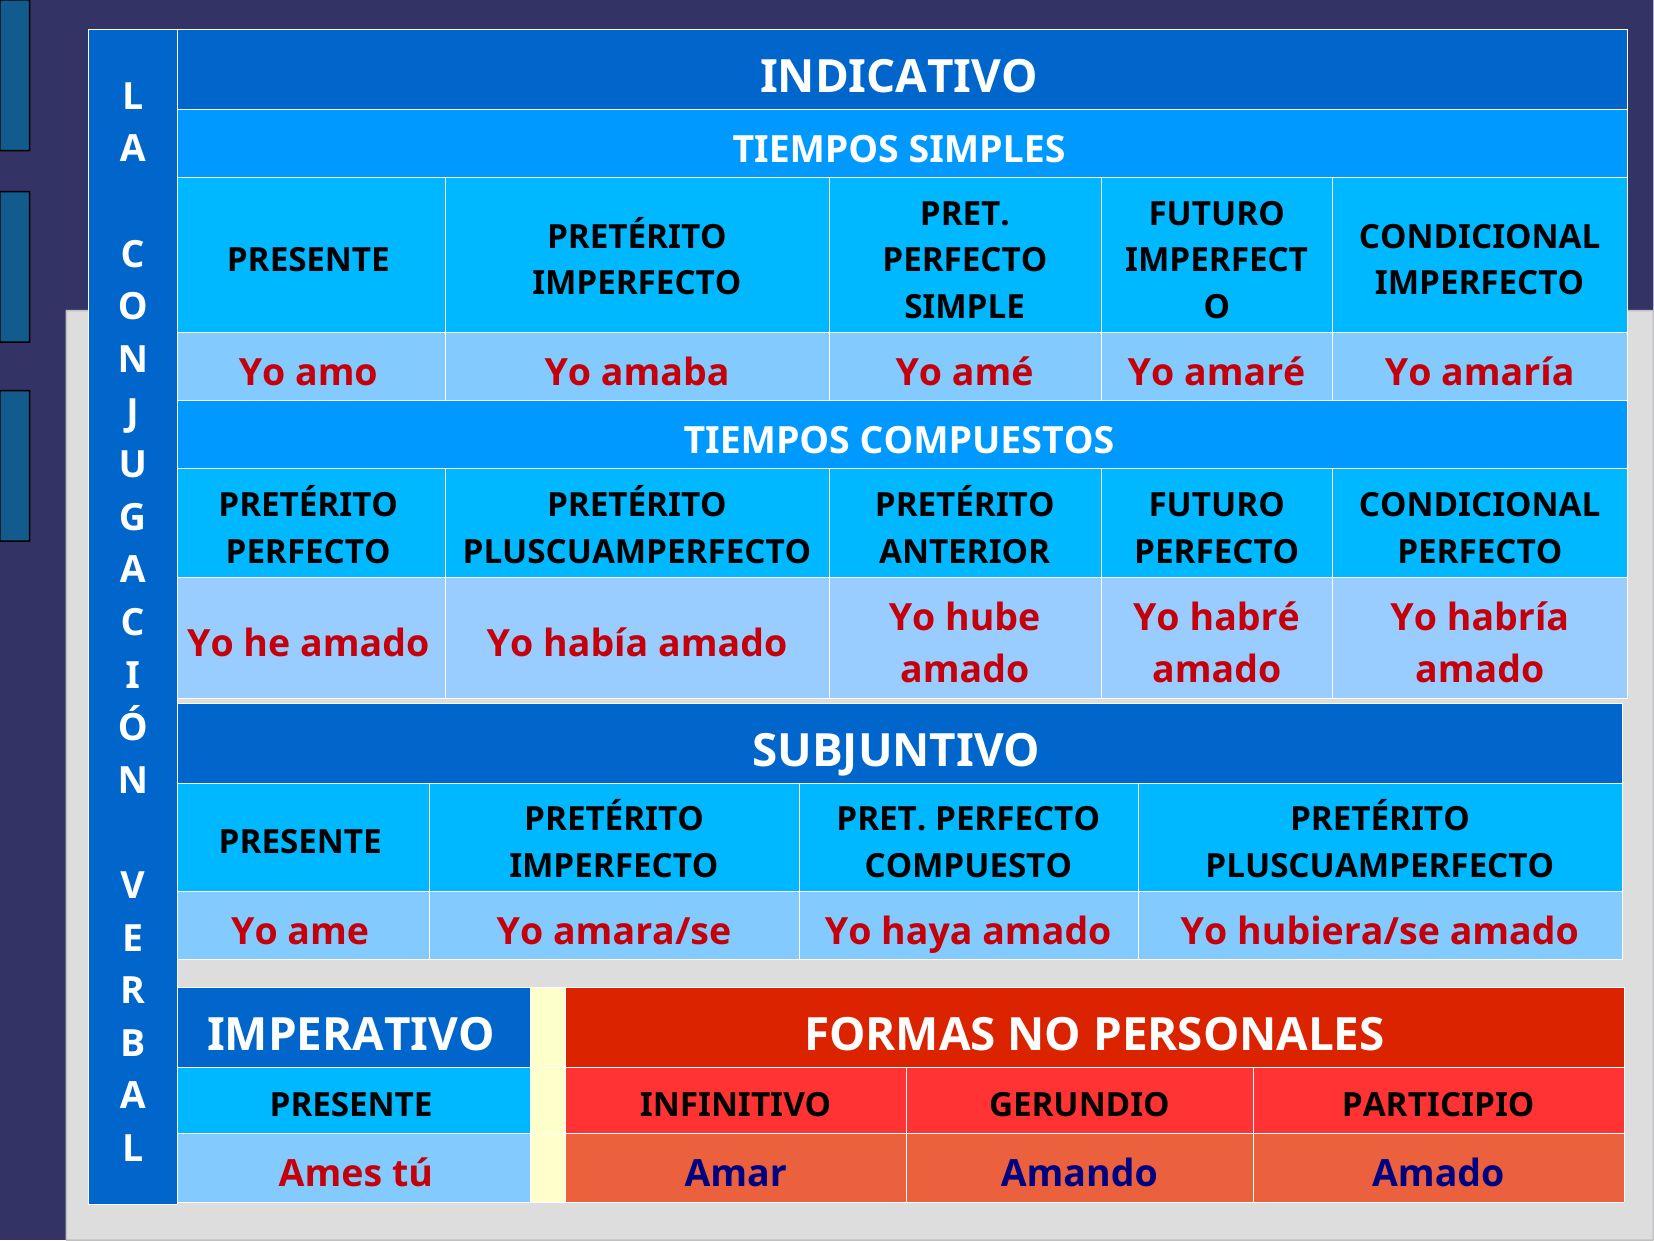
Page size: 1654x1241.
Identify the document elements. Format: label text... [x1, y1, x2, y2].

table_cell Yo hubiera/se amado [1139, 892, 1622, 959]
table_cell PRETÉRITO IMPERFECTO [430, 784, 799, 891]
table_cell Yo amara/se [430, 892, 799, 959]
table_cell PRETÉRITO PLUSCUAMPERFECTO [446, 469, 829, 577]
table_cell PRETÉRITO PLUSCUAMPERFECTO [1139, 784, 1622, 891]
table_cell PRET. PERFECTO SIMPLE [830, 178, 1101, 332]
table_cell PRETÉRITO IMPERFECTO [446, 178, 829, 332]
table_header INDICATIVO [178, 30, 1627, 109]
table_cell INFINITIVO [566, 1068, 906, 1133]
table_header [531, 988, 565, 1067]
table_cell Yo había amado [446, 578, 829, 698]
table_cell CONDICIONAL IMPERFECTO [1333, 178, 1627, 332]
table_cell FUTURO PERFECTO [1102, 469, 1332, 577]
table_cell Yo hube amado [830, 578, 1101, 698]
table_cell TIEMPOS SIMPLES [178, 110, 1627, 177]
table_cell GERUNDIO [907, 1068, 1253, 1133]
table_cell Yo habría amado [1333, 578, 1627, 698]
table_cell Amar [566, 1134, 906, 1202]
table_cell Yo amaría [1333, 333, 1627, 400]
table_cell Amado [1254, 1134, 1624, 1202]
table_header IMPERATIVO [178, 988, 530, 1067]
table_cell PRETÉRITO PERFECTO [178, 469, 445, 577]
table_header FORMAS NO PERSONALES [566, 988, 1624, 1067]
table_cell Yo ame [178, 892, 429, 959]
table_cell Yo habré amado [1102, 578, 1332, 698]
table_cell [531, 1068, 565, 1133]
table_cell Ames tú [178, 1134, 530, 1202]
table_cell CONDICIONAL PERFECTO [1333, 469, 1627, 577]
table_cell PRET. PERFECTO COMPUESTO [800, 784, 1138, 891]
table_cell PRESENTE [178, 784, 429, 891]
table_cell PRESENTE [178, 178, 445, 332]
table_cell Yo he amado [178, 578, 445, 698]
table_header SUBJUNTIVO [178, 704, 1622, 783]
table_cell Yo amaré [1102, 333, 1332, 400]
table_cell Amando [907, 1134, 1253, 1202]
table_cell TIEMPOS COMPUESTOS [178, 401, 1627, 468]
table_cell PARTICIPIO [1254, 1068, 1624, 1133]
table_cell FUTURO IMPERFECTO [1102, 178, 1332, 332]
table_cell PRESENTE [178, 1068, 530, 1133]
table_cell [531, 1134, 565, 1202]
table_header L A C O N J U G A C I Ó N V E R B A L [89, 30, 177, 1204]
table_cell Yo amaba [446, 333, 829, 400]
table_cell Yo amo [178, 333, 445, 400]
table_cell Yo amé [830, 333, 1101, 400]
table_cell PRETÉRITO ANTERIOR [830, 469, 1101, 577]
table_cell Yo haya amado [800, 892, 1138, 959]
